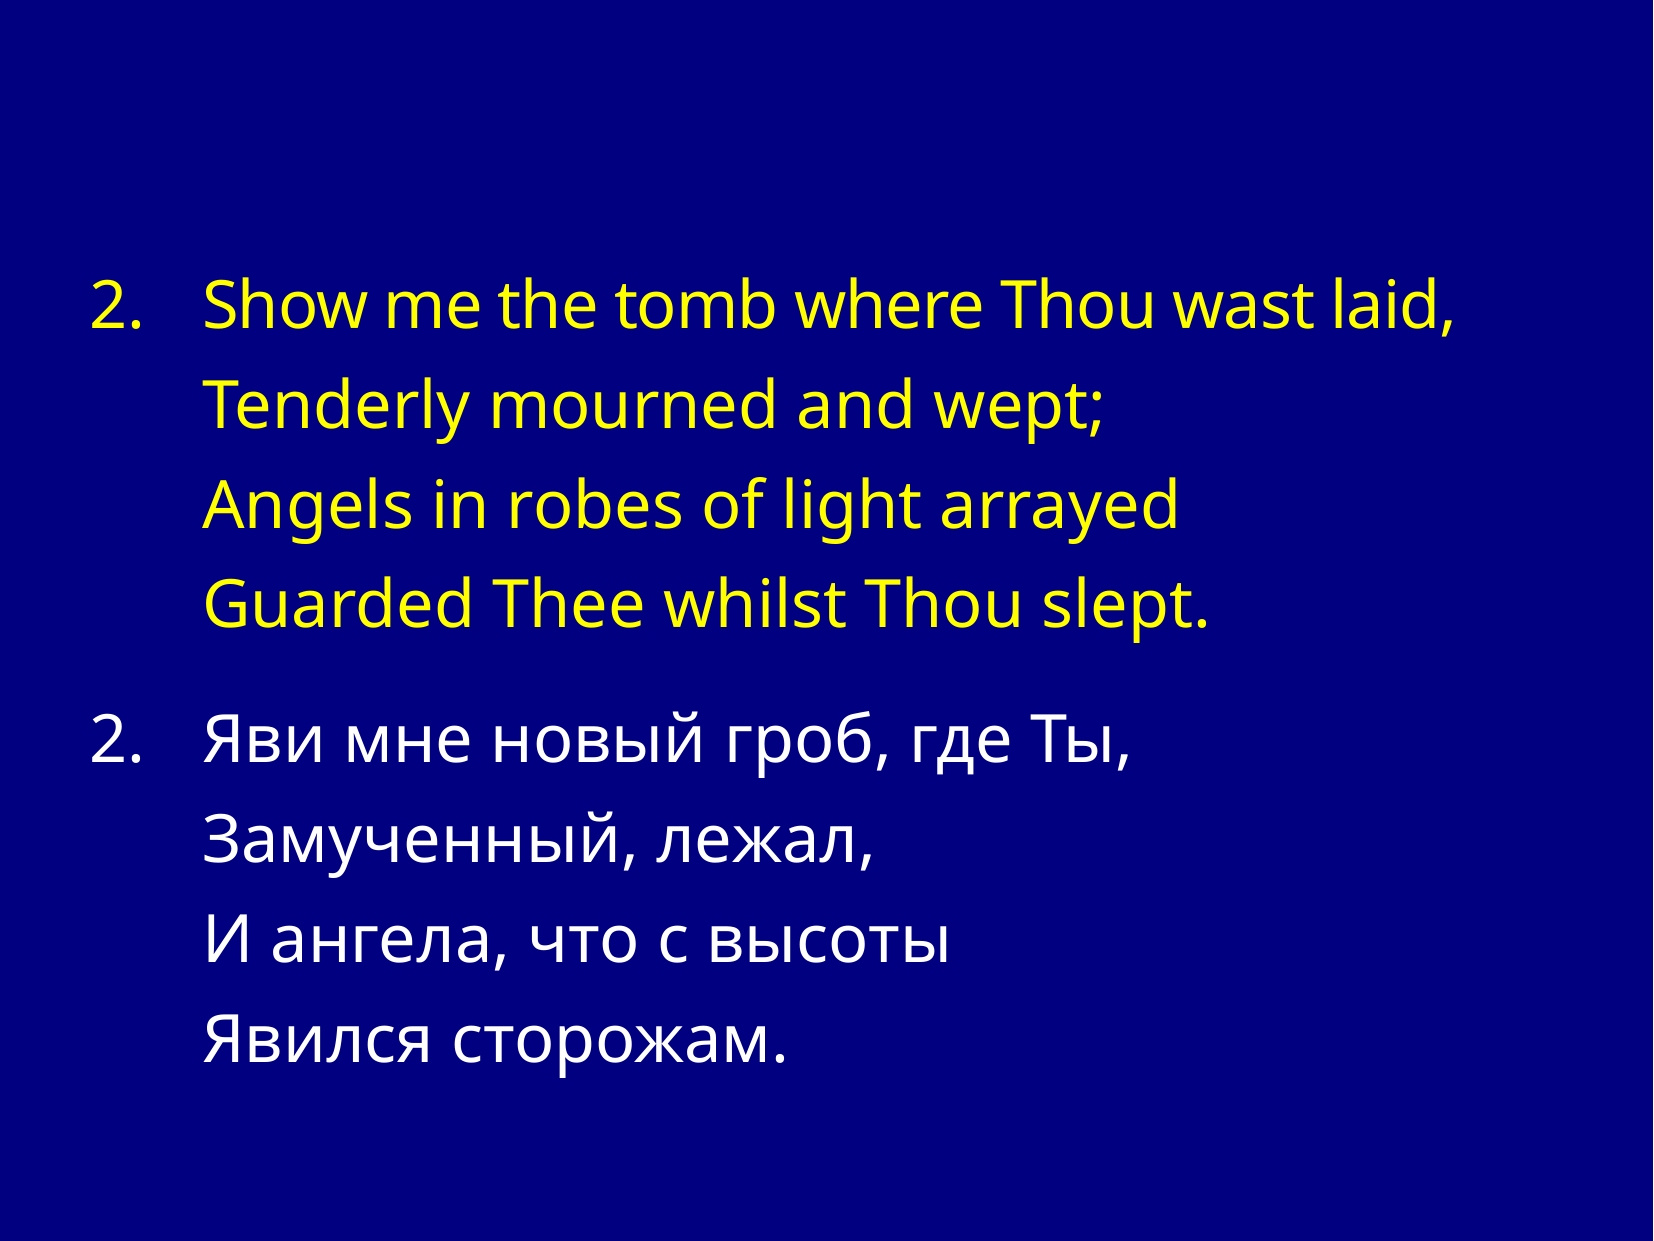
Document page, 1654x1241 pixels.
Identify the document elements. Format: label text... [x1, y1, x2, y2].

text_box 2. Show me the tomb where Thou wast laid, Tenderly mourned and wept; Angels in robes of light arrayed Guarded Thee whilst Thou slept. [75, 150, 1653, 638]
text_box 2. Яви мне новый гроб, где Ты, Замученный, лежал, И ангела, что с высоты Явился сторожам. [75, 675, 1576, 1163]
